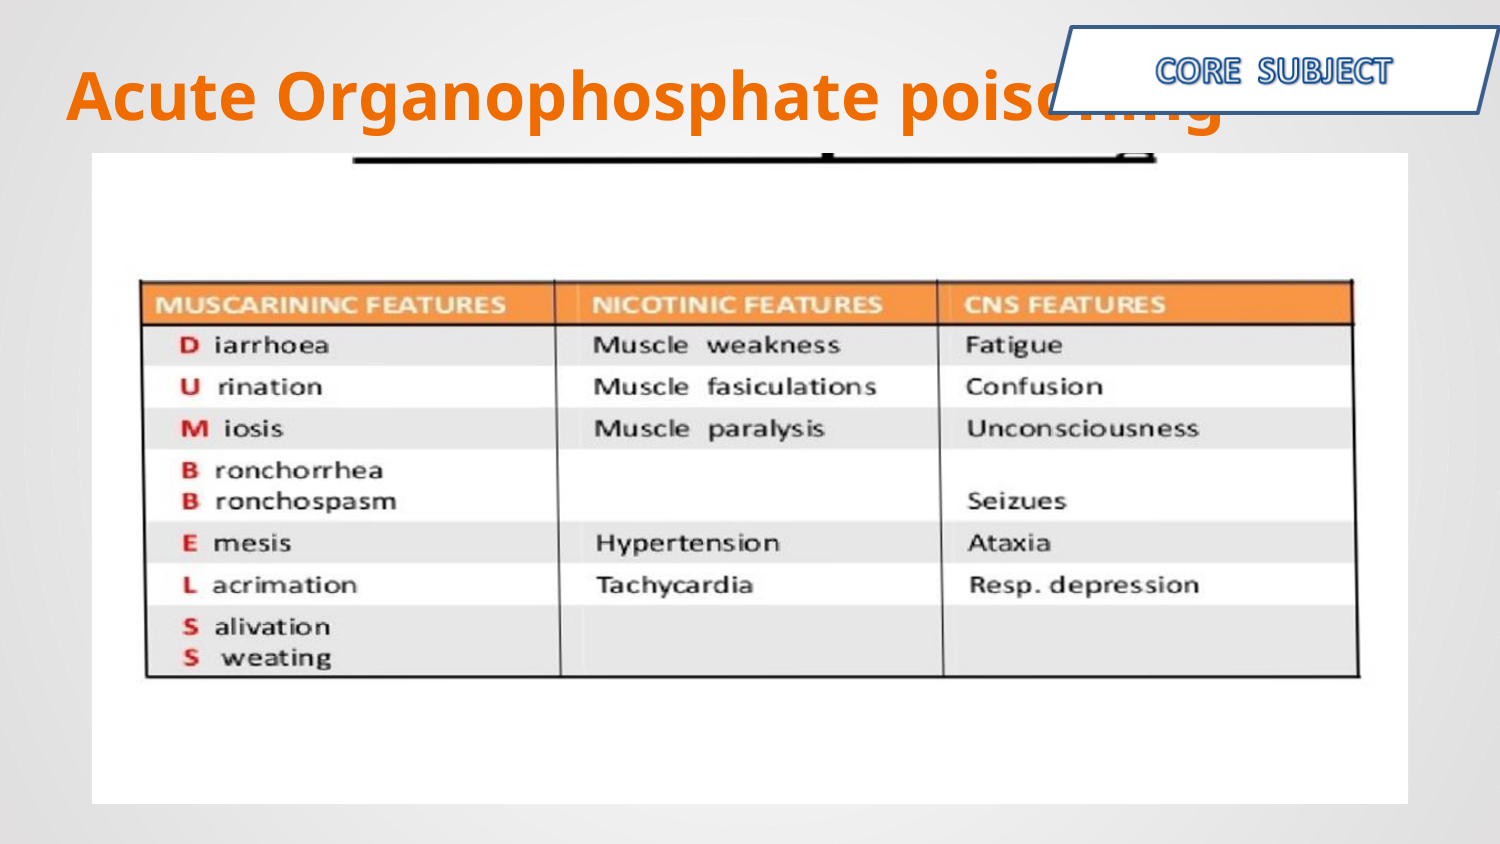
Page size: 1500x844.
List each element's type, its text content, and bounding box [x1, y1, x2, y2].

title Acute Organophosphate poisoning [51, 38, 1449, 155]
picture [1048, 25, 1500, 121]
picture [91, 153, 1409, 804]
